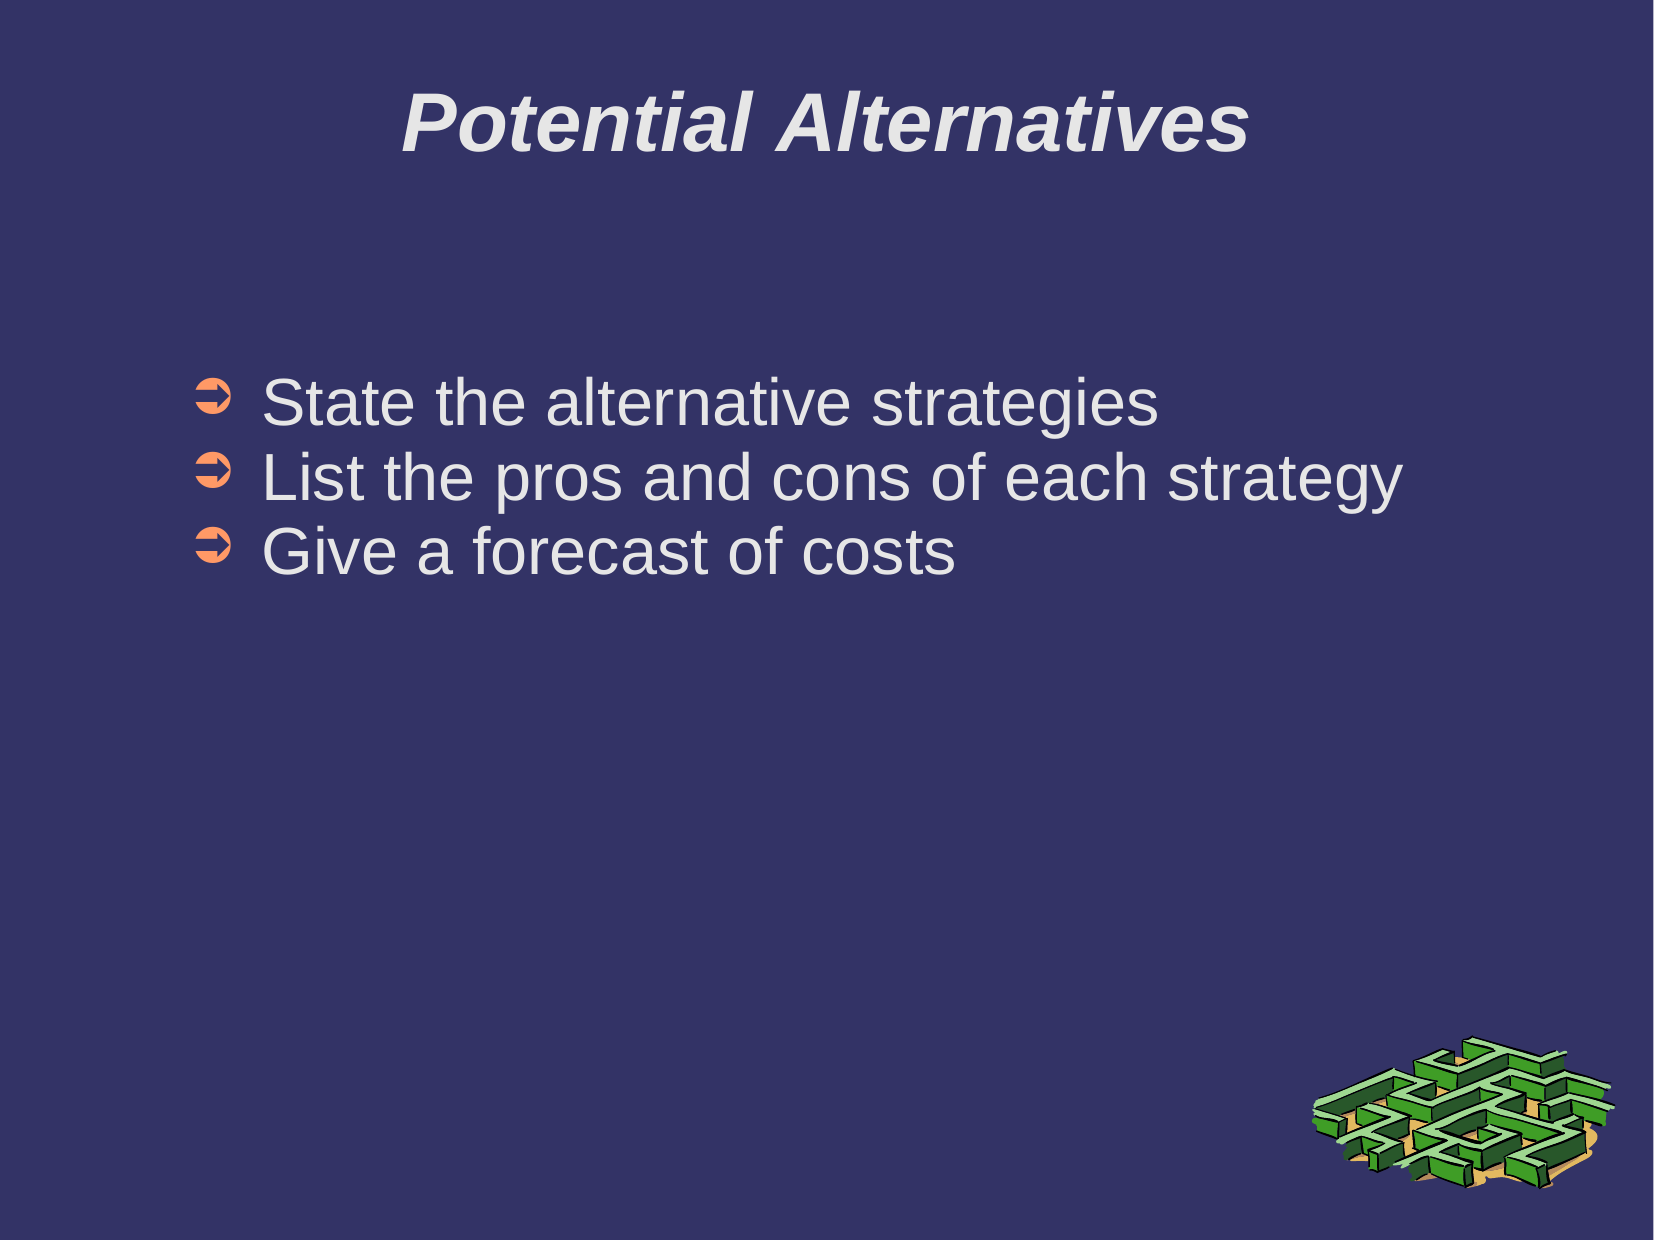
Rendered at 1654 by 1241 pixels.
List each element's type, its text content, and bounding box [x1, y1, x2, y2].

list State the alternative strategies List the pros and cons of each strategy Give a forecast of costs [178, 364, 1570, 1147]
title Potential Alternatives [121, 19, 1534, 227]
